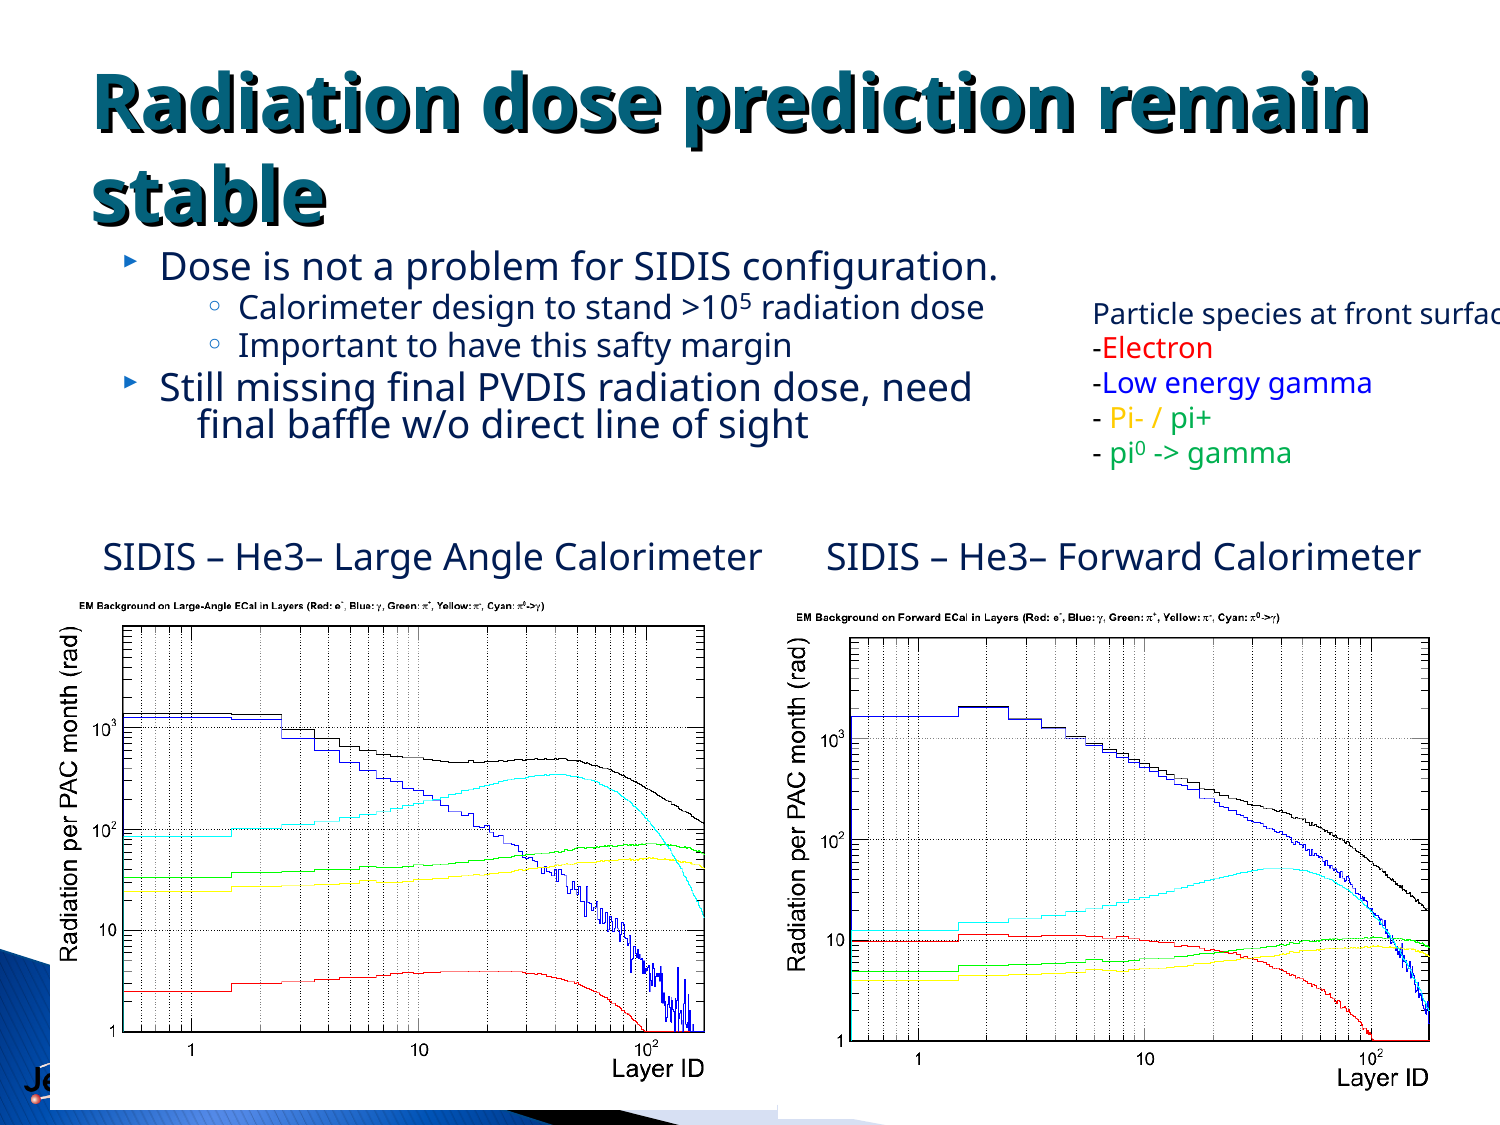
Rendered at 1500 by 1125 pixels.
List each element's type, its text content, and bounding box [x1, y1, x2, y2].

picture [50, 587, 777, 1110]
list Dose is not a problem for SIDIS configuration. Calorimeter design to stand >105 radiation dose Important to have this safty margin Still missing final PVDIS radiation dose, need final baffle w/o direct line of sight [75, 243, 1026, 501]
picture [778, 600, 1500, 1119]
title Radiation dose prediction remain stable [75, 45, 1426, 233]
text_box SIDIS – He3– Large Angle Calorimeter [87, 525, 779, 585]
text_box Particle species at front surface: Electron Low energy gamma Pi- / pi+ pi0 -> gamma [1077, 287, 1500, 477]
text_box SIDIS – He3– Forward Calorimeter [811, 525, 1437, 585]
